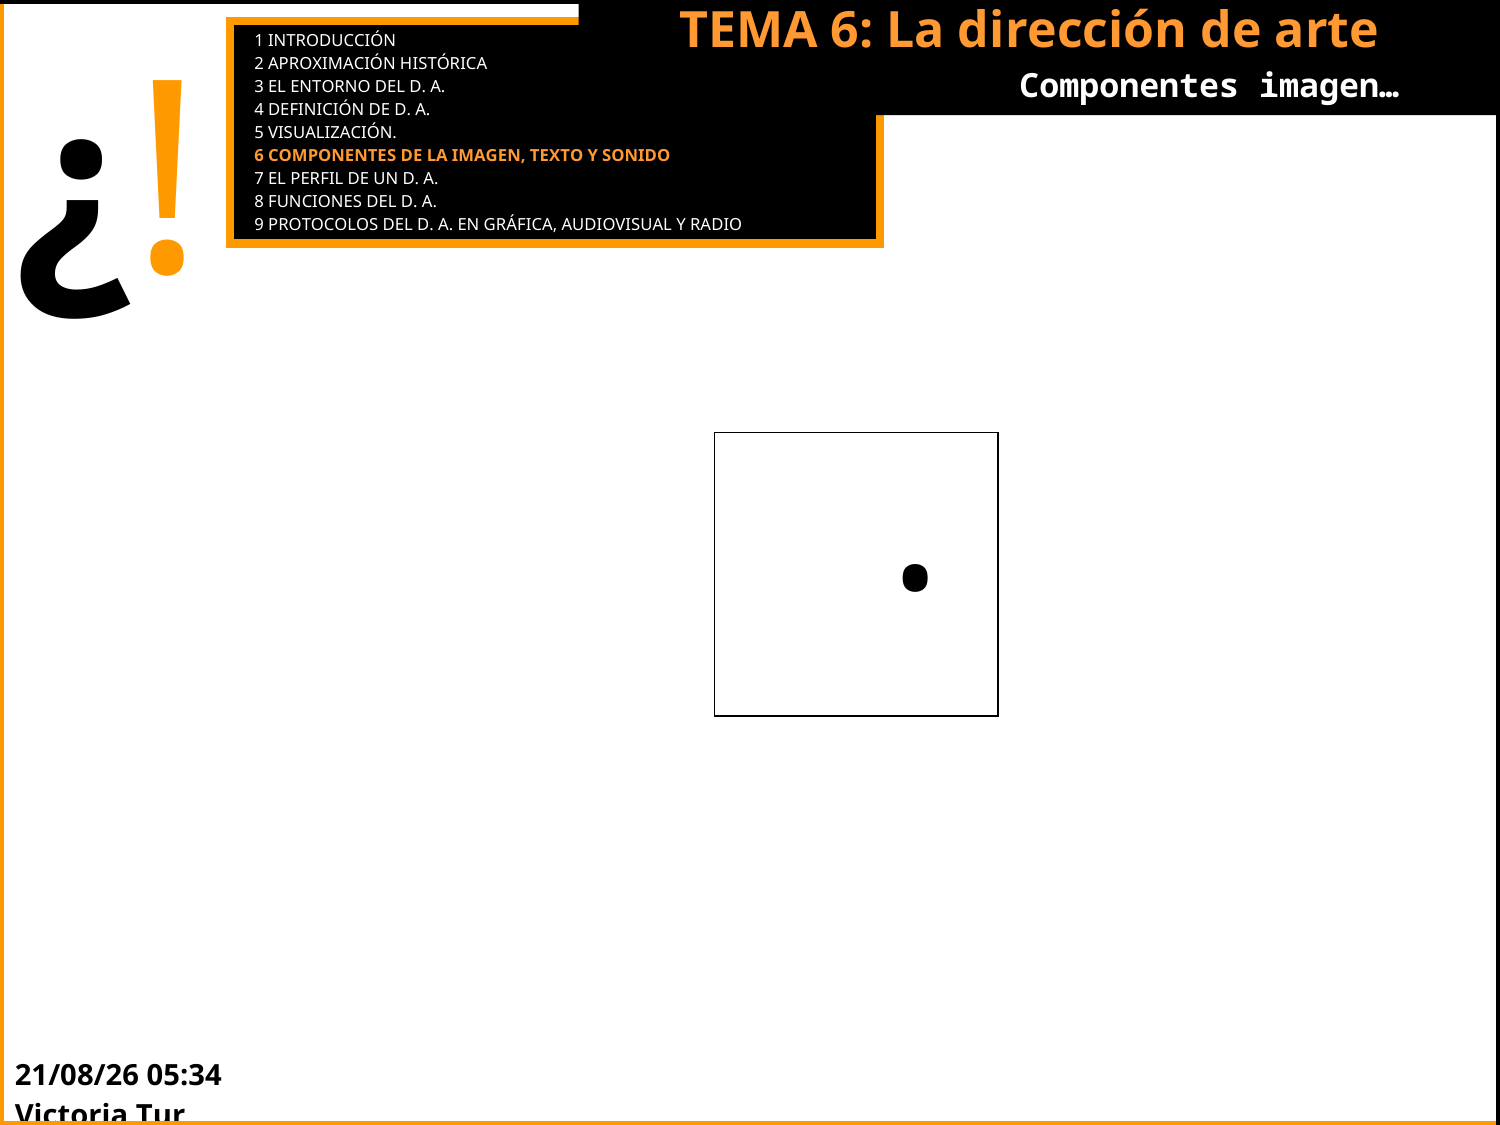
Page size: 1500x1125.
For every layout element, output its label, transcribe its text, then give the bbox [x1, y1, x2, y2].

text_box [714, 432, 999, 717]
text_box 1 INTRODUCCIÓN 2 APROXIMACIÓN HISTÓRICA 3 EL ENTORNO DEL D. A. 4 DEFINICIÓN DE D. A. 5 VISUALIZACIÓN. 6 COMPONENTES DE LA IMAGEN, TEXTO Y SONIDO 7 EL PERFIL DE UN D. A. 8 FUNCIONES DEL D. A. 9 PROTOCOLOS DEL D. A. EN GRÁFICA, AUDIOVISUAL Y RADIO [230, 20, 880, 244]
text_box • [879, 491, 952, 661]
text_box TEMA 6: La dirección de arte Componentes imagen… [578, 0, 1500, 116]
